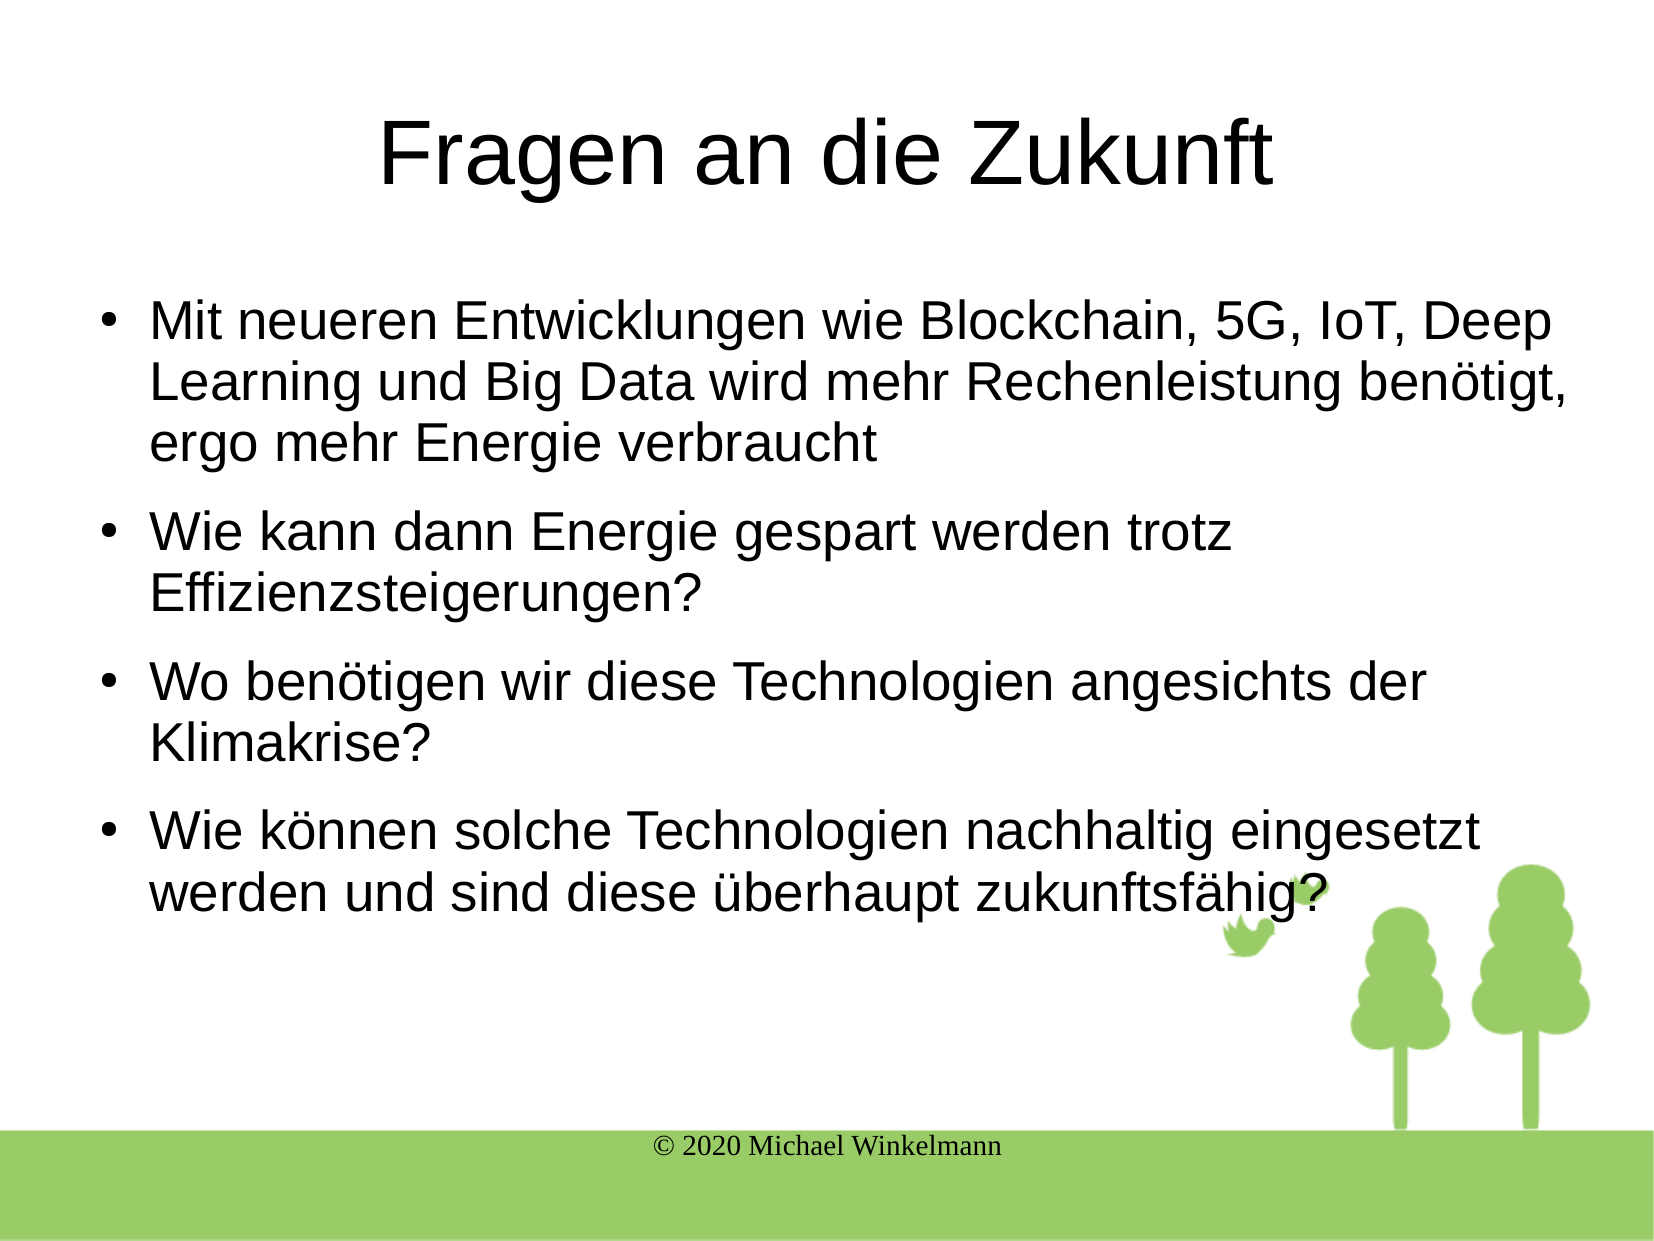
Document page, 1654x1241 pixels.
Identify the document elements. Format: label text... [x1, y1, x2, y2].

title Fragen an die Zukunft [82, 49, 1571, 257]
picture [0, 0, 1654, 1241]
list Mit neueren Entwicklungen wie Blockchain, 5G, IoT, Deep Learning und Big Data wird mehr Rechenleistung benötigt, ergo mehr Energie verbraucht Wie kann dann Energie gespart werden trotz Effizienzsteigerungen? Wo benötigen wir diese Technologien angesichts der Klimakrise? Wie können solche Technologien nachhaltig eingesetzt werden und sind diese überhaupt zukunftsfähig? [82, 290, 1571, 1010]
